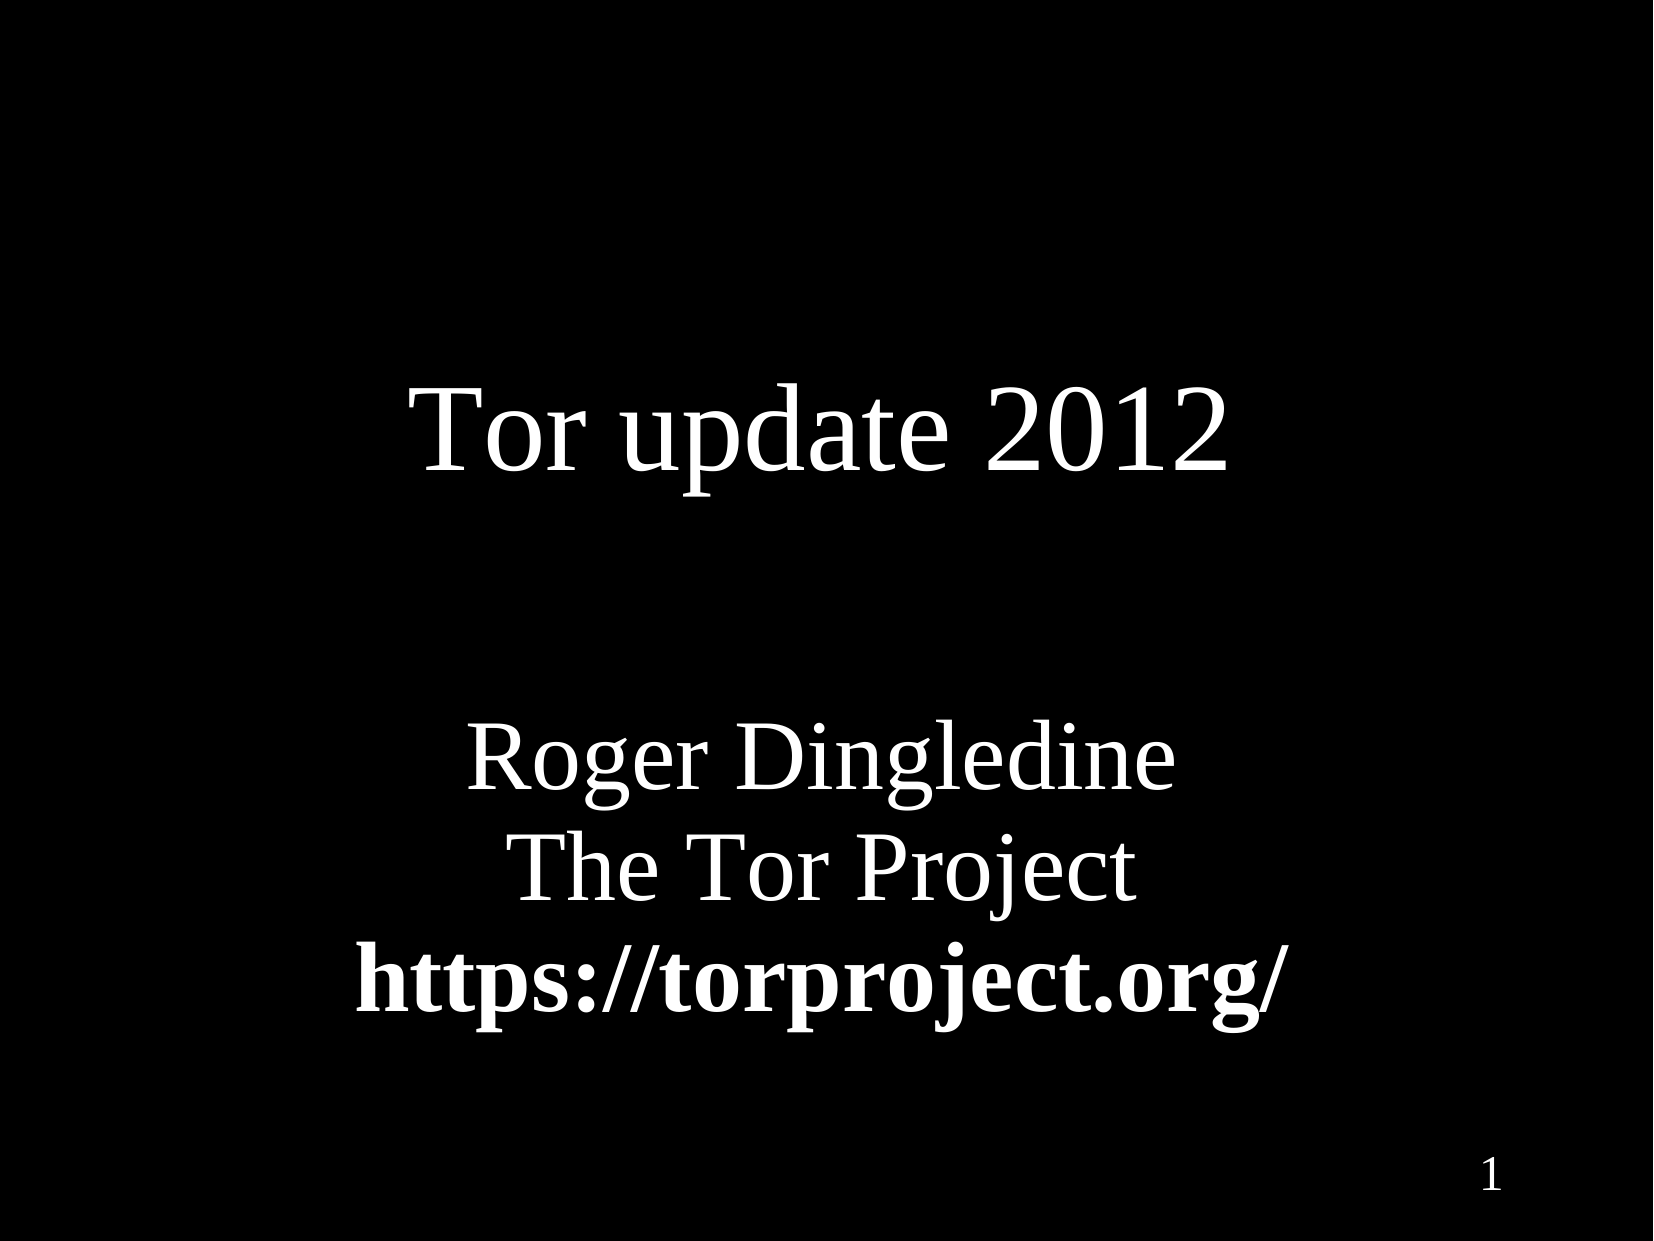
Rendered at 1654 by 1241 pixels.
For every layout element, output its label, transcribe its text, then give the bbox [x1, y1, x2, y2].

title Tor update 2012 [83, 224, 1558, 632]
subtitle Roger Dingledine The Tor Project https://torproject.org/ [116, 263, 1528, 1154]
